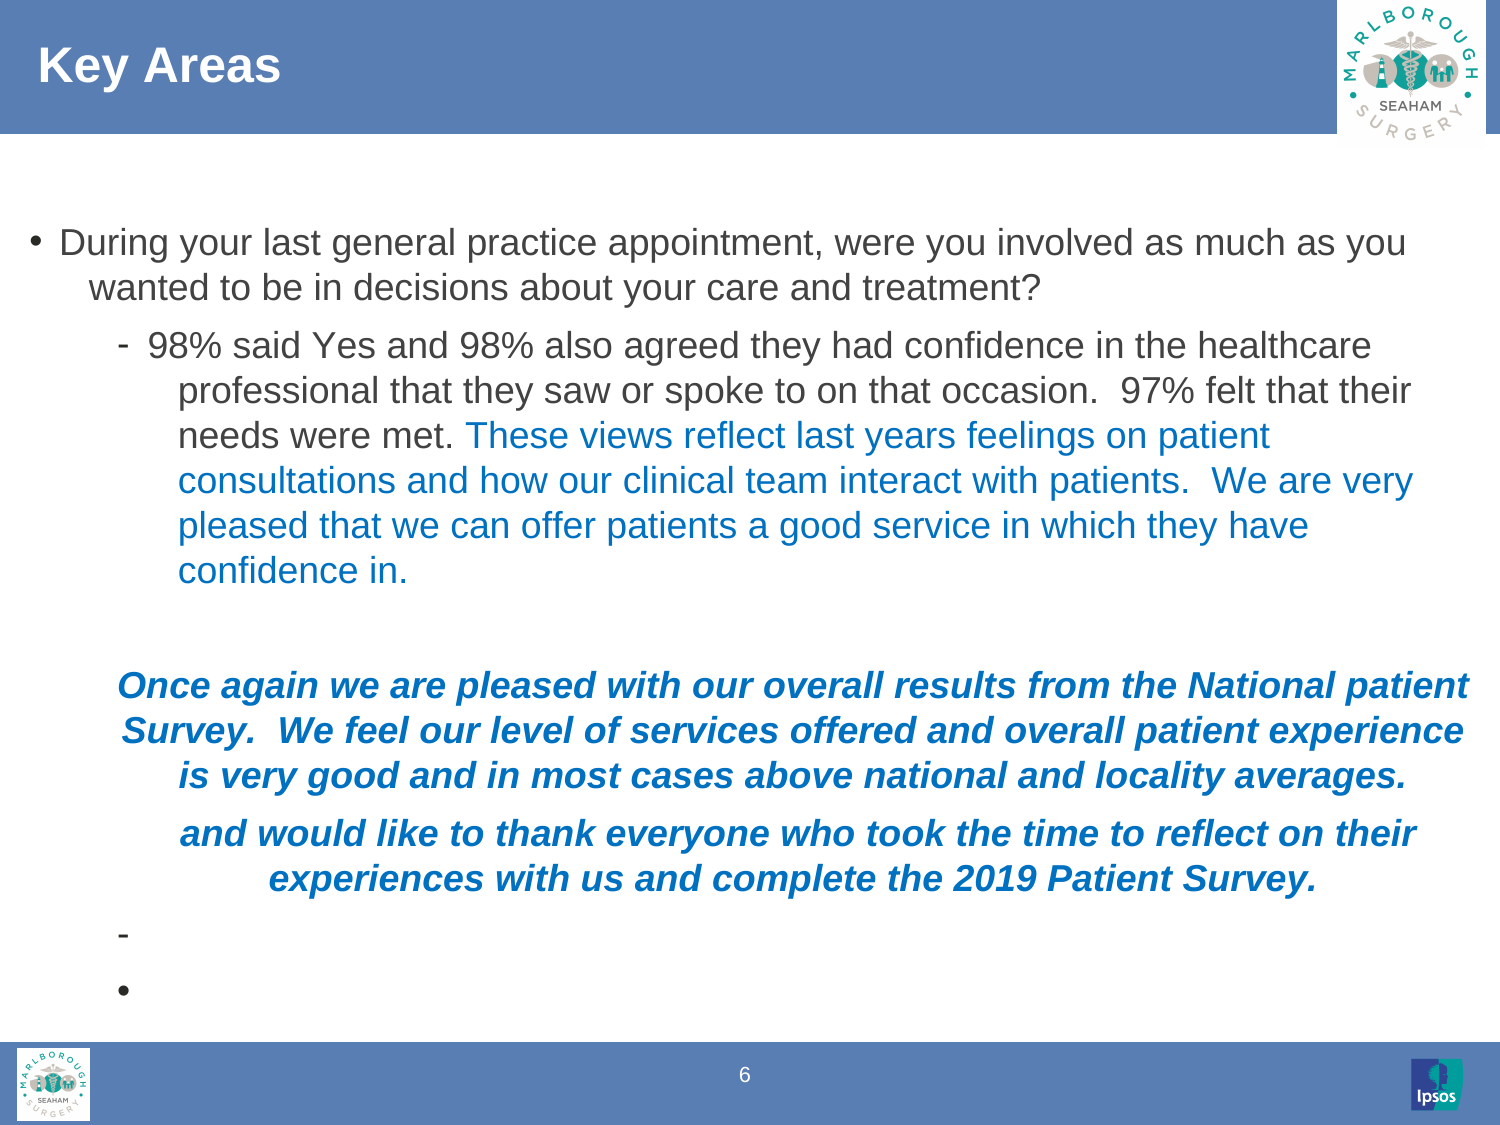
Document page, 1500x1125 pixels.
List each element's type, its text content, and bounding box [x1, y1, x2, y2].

list During your last general practice appointment, were you involved as much as you wanted to be in decisions about your care and treatment? 98% said Yes and 98% also agreed they had confidence in the healthcare professional that they saw or spoke to on that occasion. 97% felt that their needs were met. These views reflect last years feelings on patient consultations and how our clinical team interact with patients. We are very pleased that we can offer patients a good service in which they have confidence in. Once again we are pleased with our overall results from the National patient Survey. We feel our level of services offered and overall patient experience is very good and in most cases above national and locality averages. and would like to thank everyone who took the time to reflect on their experiences with us and complete the 2019 Patient Survey. [29, 160, 1483, 994]
title Key Areas [37, 0, 1259, 126]
